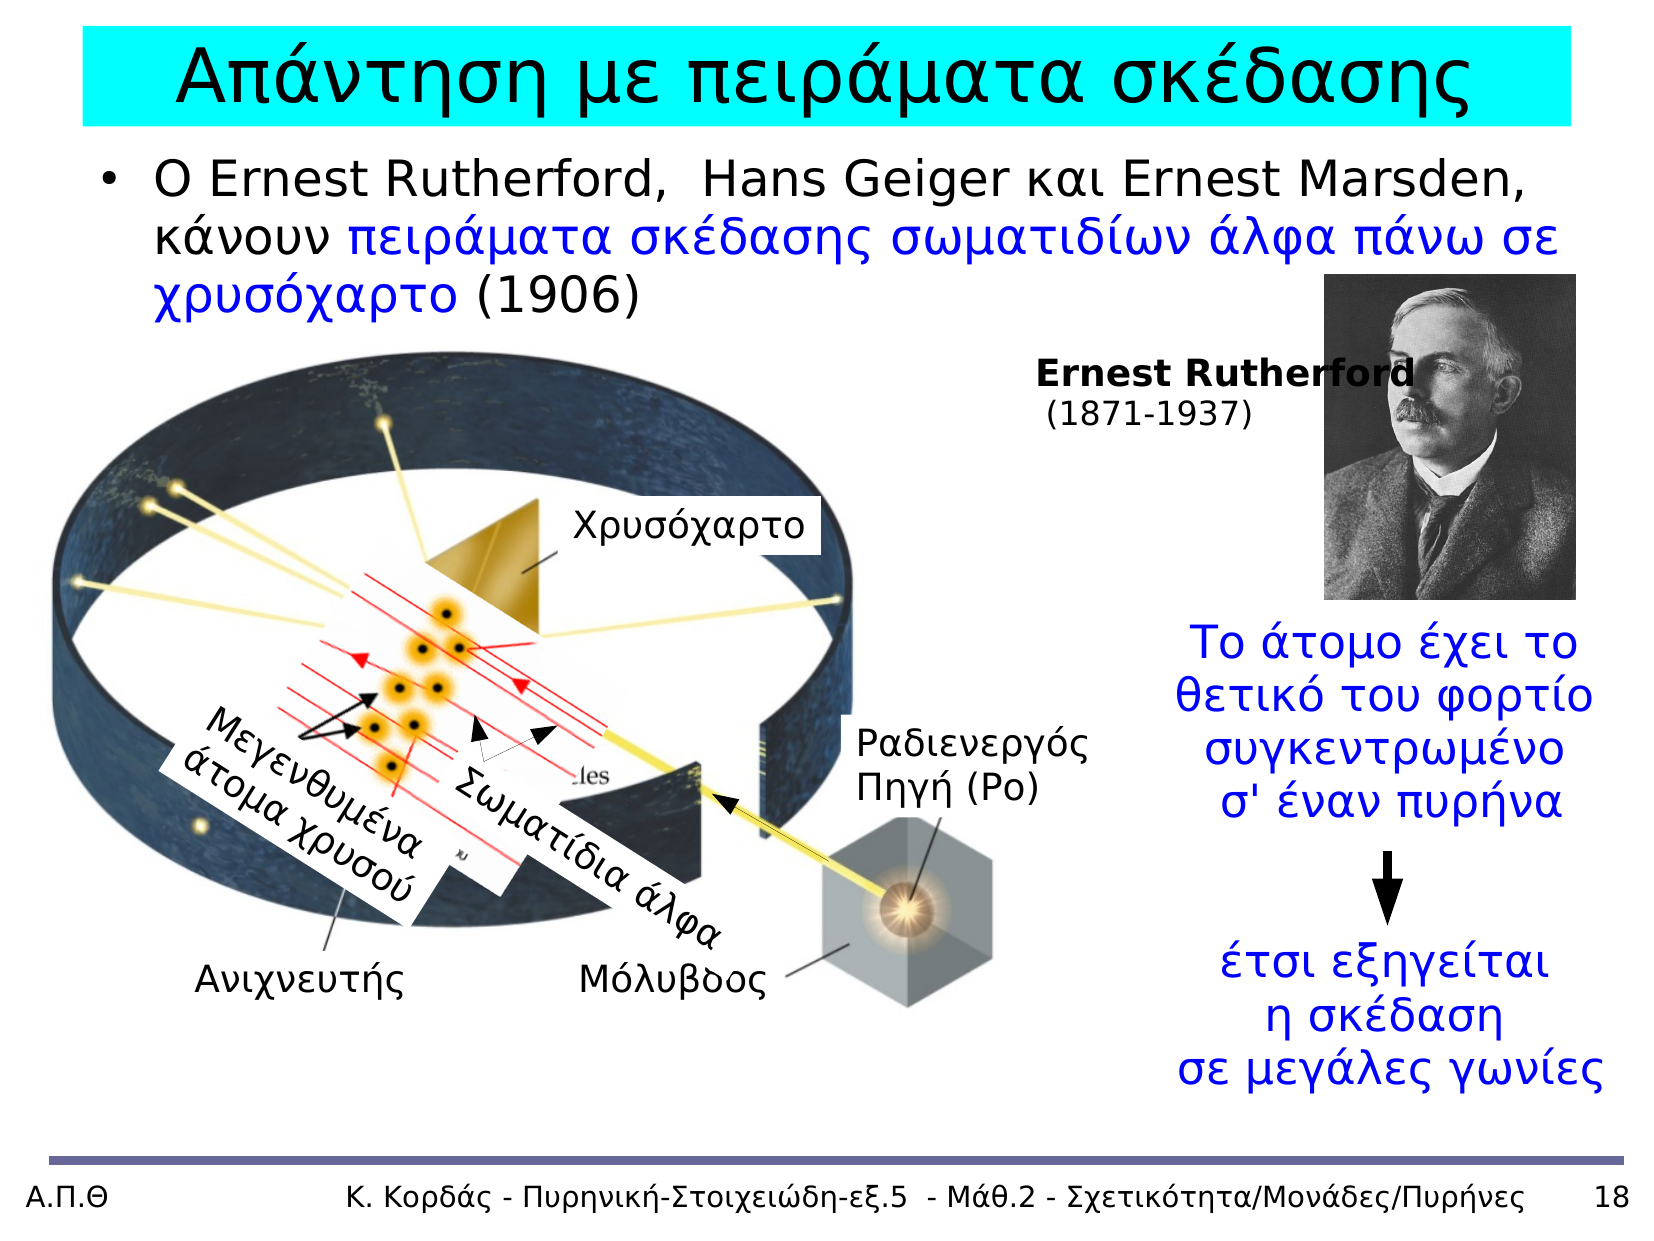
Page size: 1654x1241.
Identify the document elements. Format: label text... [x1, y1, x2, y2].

text_box Ραδιενεργός Πηγή (Po) [840, 714, 1107, 818]
title Απάντηση με πειράματα σκέδασης [82, 25, 1571, 127]
text_box Μόλυβδος [563, 950, 785, 1010]
text_box Ernest Rutherford (1871-1937) [1020, 343, 1432, 442]
list Ο Ernest Rutherford, Hans Geiger και Ernest Marsden, κάνουν πειράματα σκέδασης σωματιδίων άλφα πάνω σε χρυσόχαρτο (1906) [82, 150, 1571, 1094]
text_box Το άτομο έχει το θετικό του φορτίο συγκεντρωμένο σ' έναν πυρήνα έτσι εξηγείται η σκέδαση σε μεγάλες γωνίες [1159, 608, 1625, 1105]
picture [37, 339, 1007, 1015]
picture [1324, 274, 1576, 601]
text_box Μεγενθυμένα άτομα χρυσού [158, 683, 464, 930]
text_box Ανιχνευτής [179, 950, 422, 1010]
text_box Σωματίδια άλφα [431, 743, 759, 981]
text_box Χρυσόχαρτο [557, 496, 821, 555]
